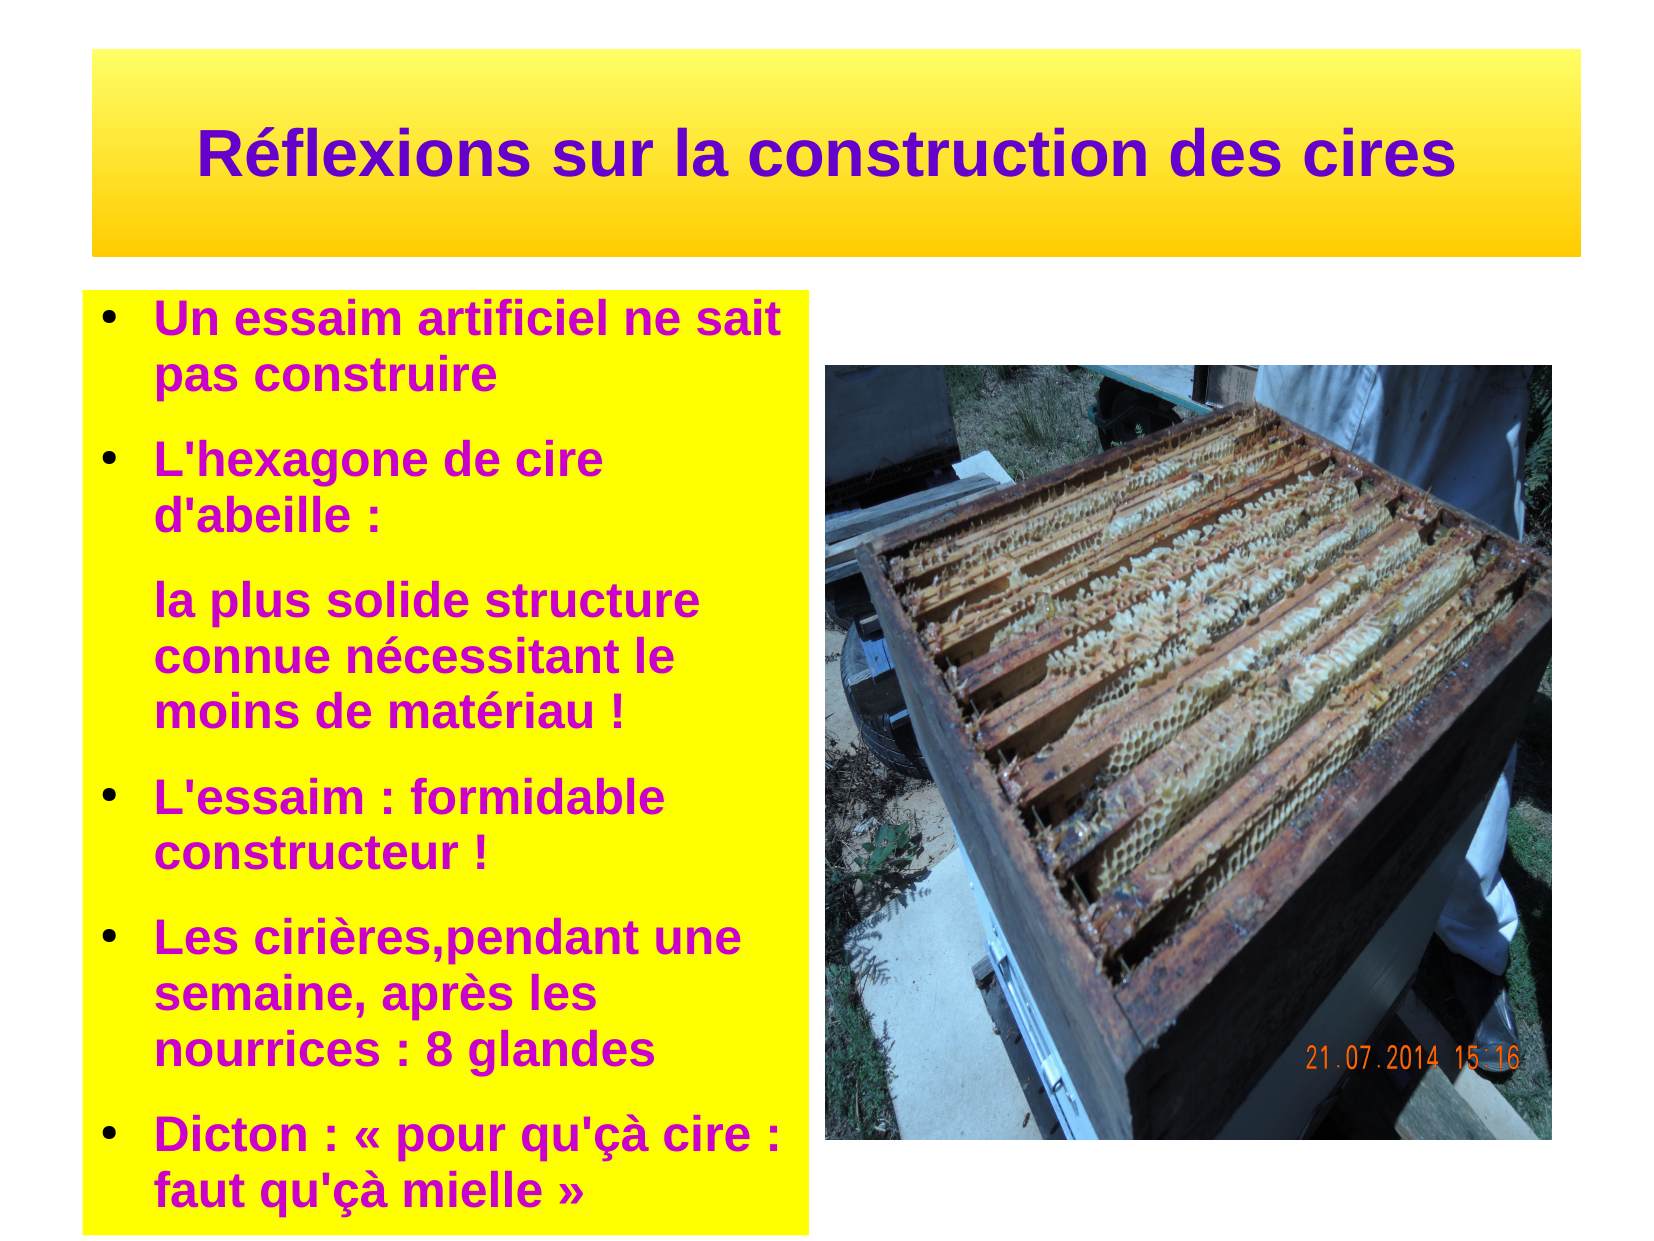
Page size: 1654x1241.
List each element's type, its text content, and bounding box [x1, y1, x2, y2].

title Réflexions sur la construction des cires [92, 49, 1581, 257]
picture [825, 365, 1552, 1140]
list Un essaim artificiel ne sait pas construire L'hexagone de cire d'abeille : la plus solide structure connue nécessitant le moins de matériau ! L'essaim : formidable constructeur ! Les cirières,pendant une semaine, après les nourrices : 8 glandes Dicton : « pour qu'çà cire : faut qu'çà mielle » [82, 290, 809, 1236]
